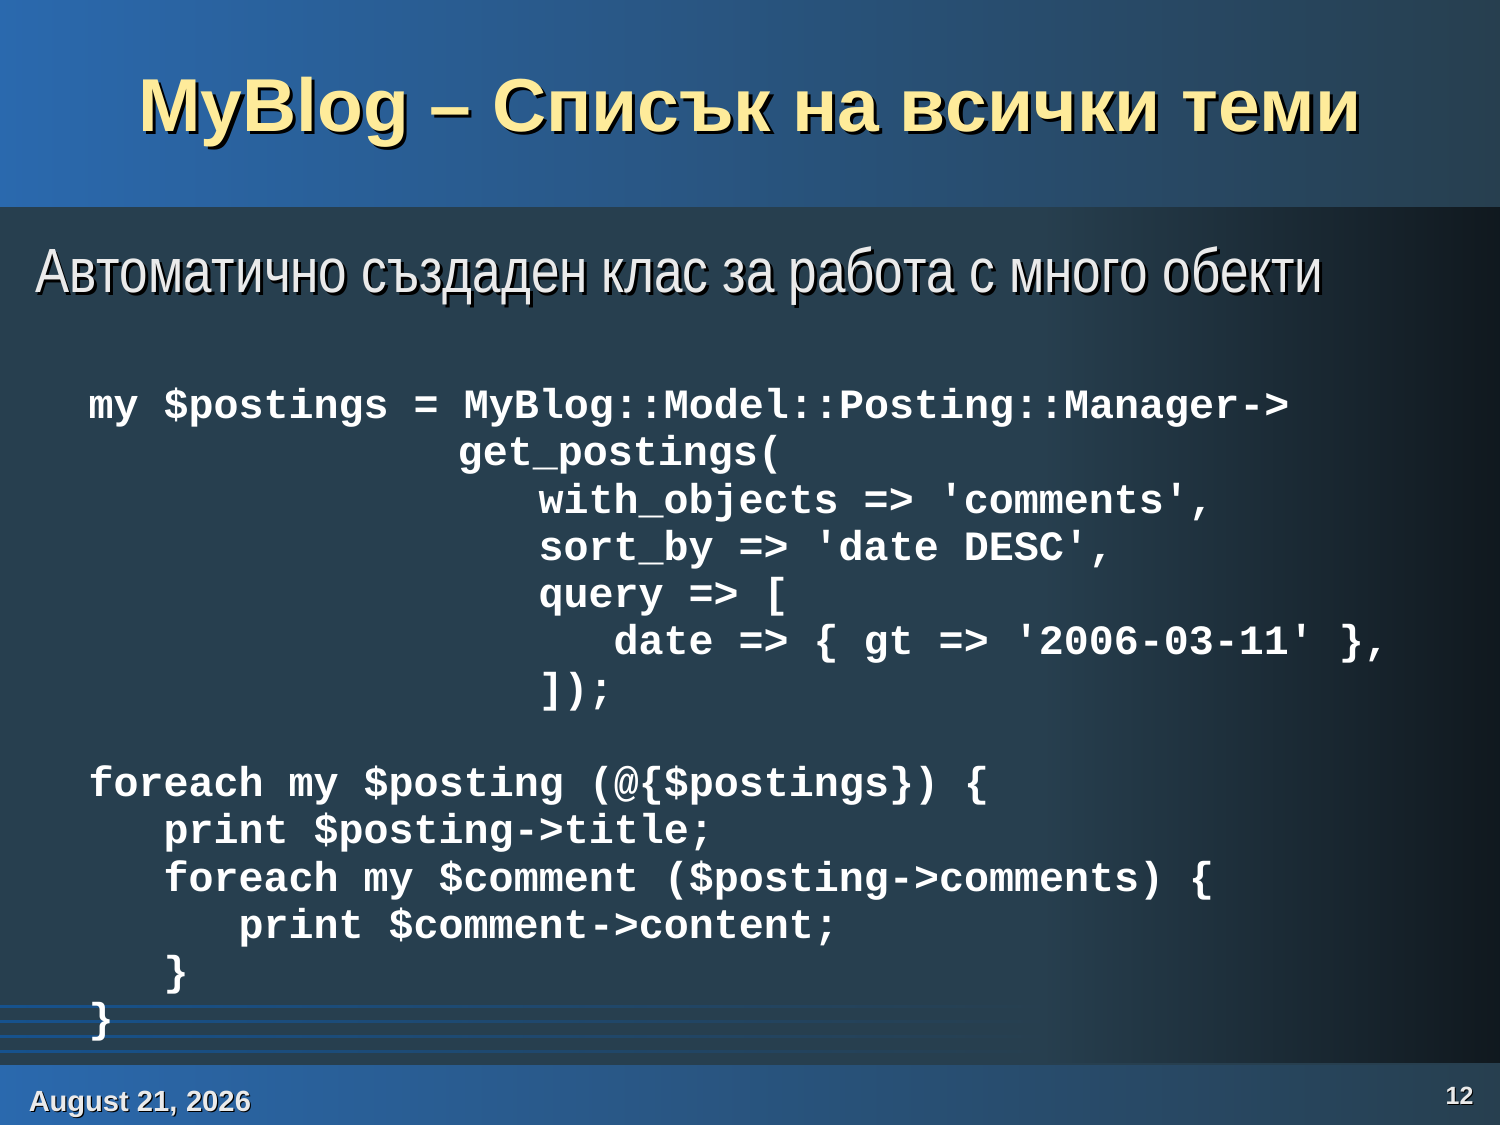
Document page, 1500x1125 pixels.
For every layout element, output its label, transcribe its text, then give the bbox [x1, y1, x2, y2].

title MyBlog – Списък на всички теми [13, 8, 1487, 197]
list Автоматично създаден клас за работа с много обекти [31, 232, 1469, 1065]
